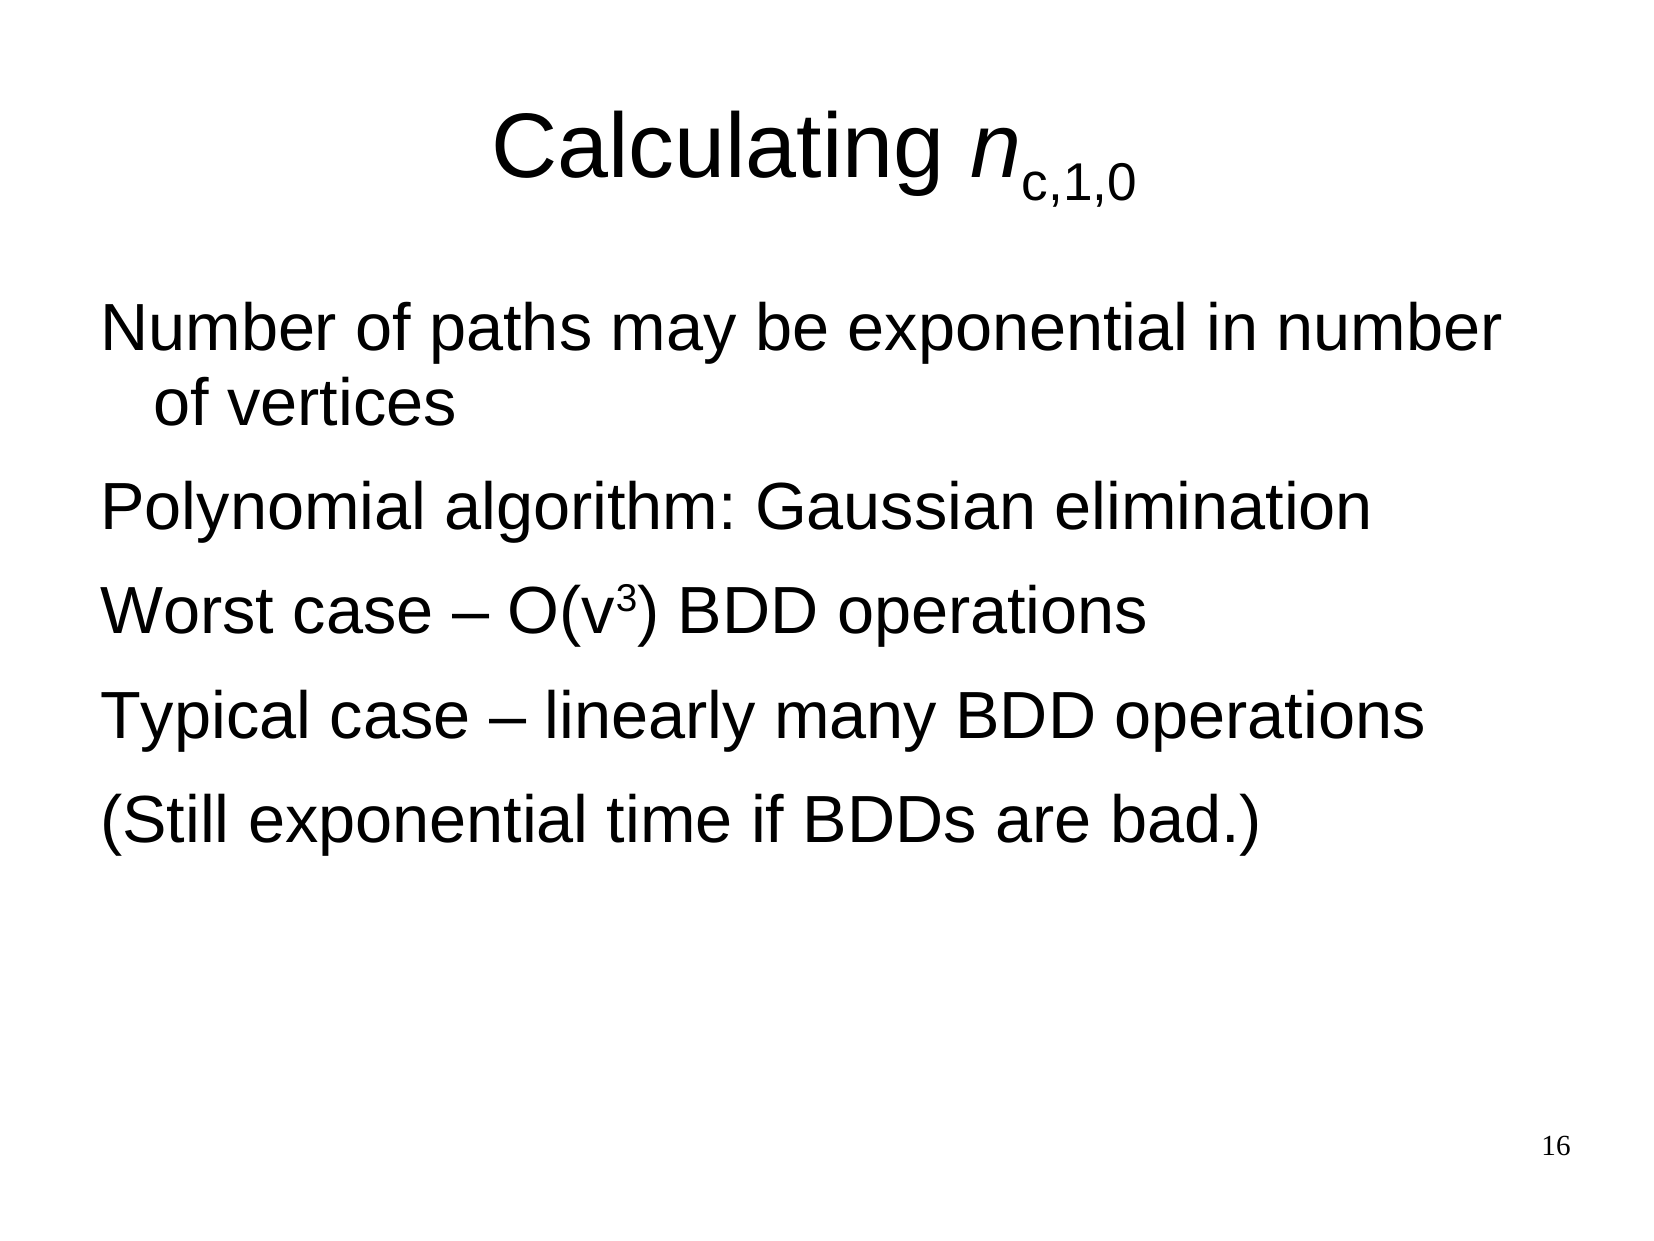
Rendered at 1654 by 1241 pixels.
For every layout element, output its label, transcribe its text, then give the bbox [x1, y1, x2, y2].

list Number of paths may be exponential in number of vertices Polynomial algorithm: Gaussian elimination Worst case – O(v3) BDD operations Typical case – linearly many BDD operations (Still exponential time if BDDs are bad.) [82, 290, 1571, 1094]
title Calculating nc,1,0 [82, 56, 1571, 250]
